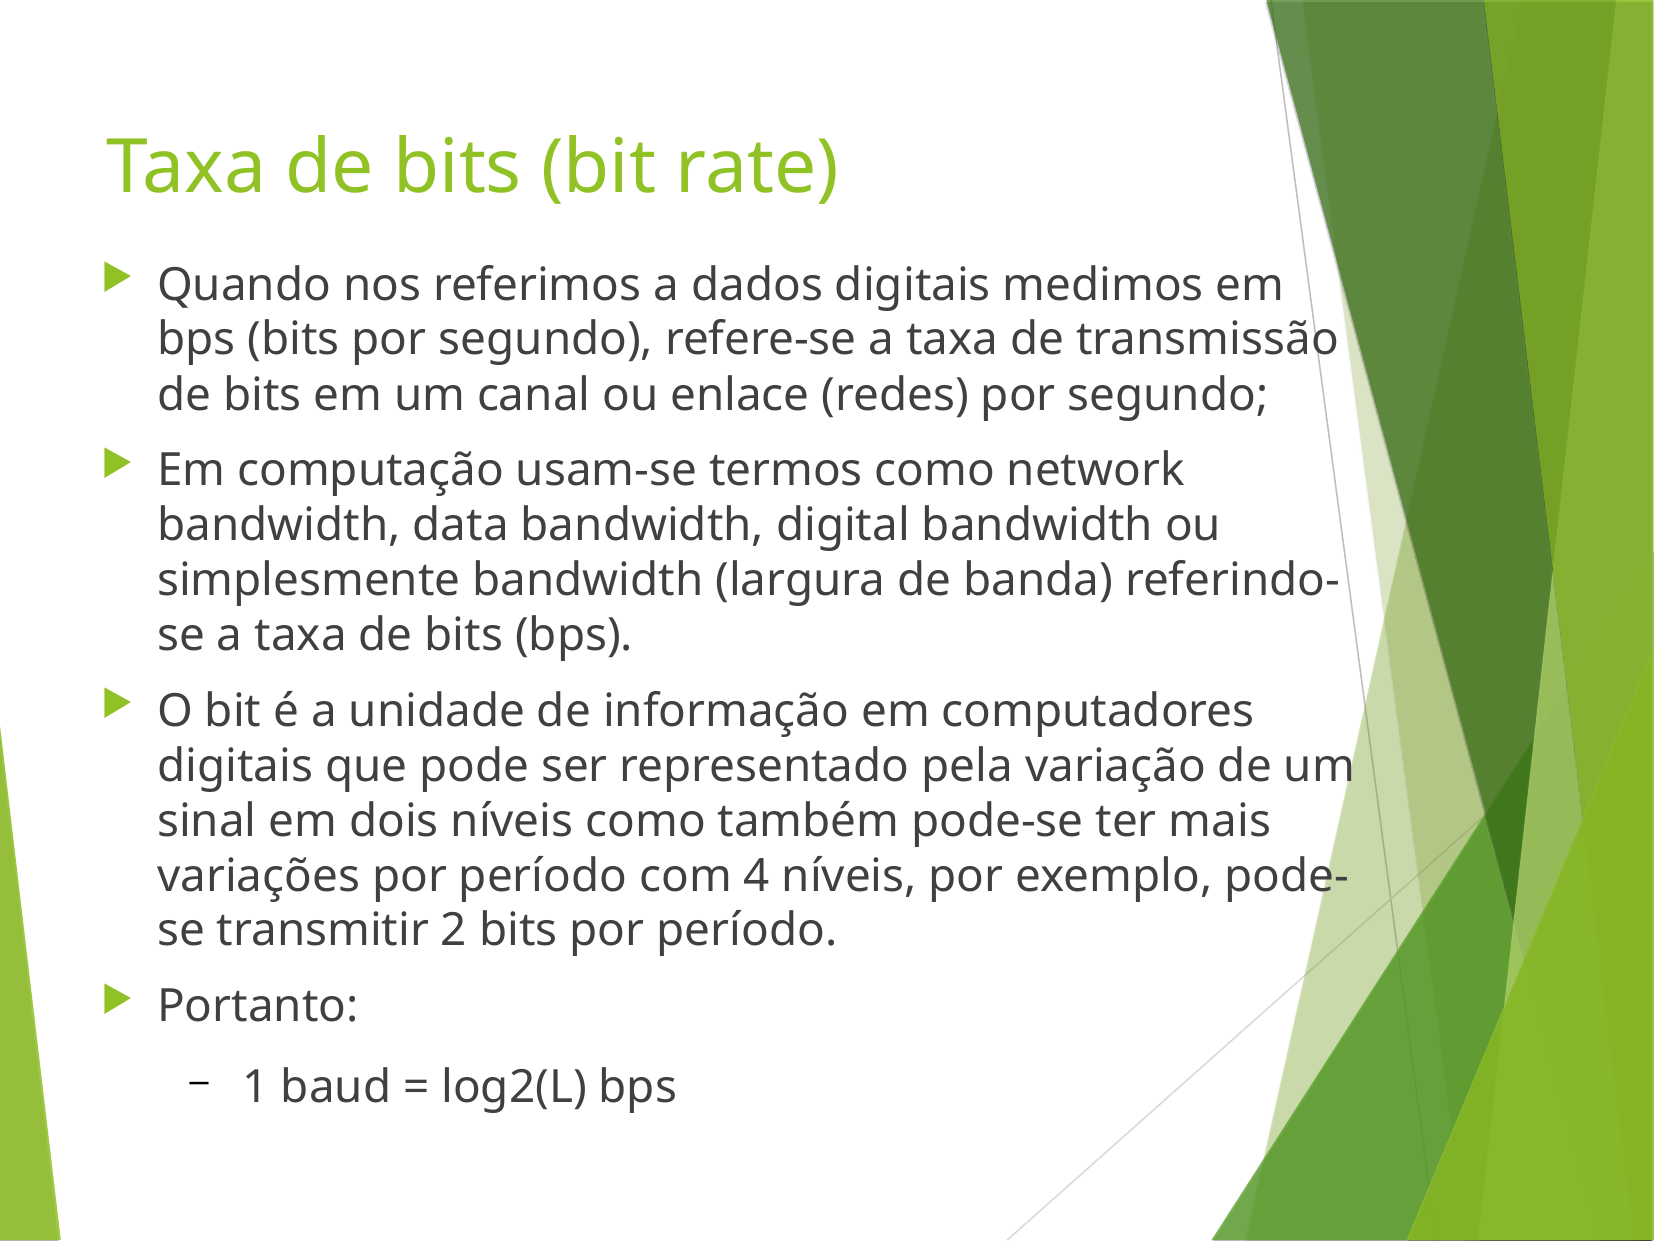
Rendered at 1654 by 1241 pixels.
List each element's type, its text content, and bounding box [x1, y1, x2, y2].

list Quando nos referimos a dados digitais medimos em bps (bits por segundo), refere-se a taxa de transmissão de bits em um canal ou enlace (redes) por segundo; Em computação usam-se termos como network bandwidth, data bandwidth, digital bandwidth ou simplesmente bandwidth (largura de banda) referindo-se a taxa de bits (bps). O bit é a unidade de informação em computadores digitais que pode ser representado pela variação de um sinal em dois níveis como também pode-se ter mais variações por período com 4 níveis, por exemplo, pode-se transmitir 2 bits por período. Portanto: 1 baud = log2(L) bps [85, 246, 1375, 1179]
title Taxa de bits (bit rate) [91, 110, 1258, 246]
